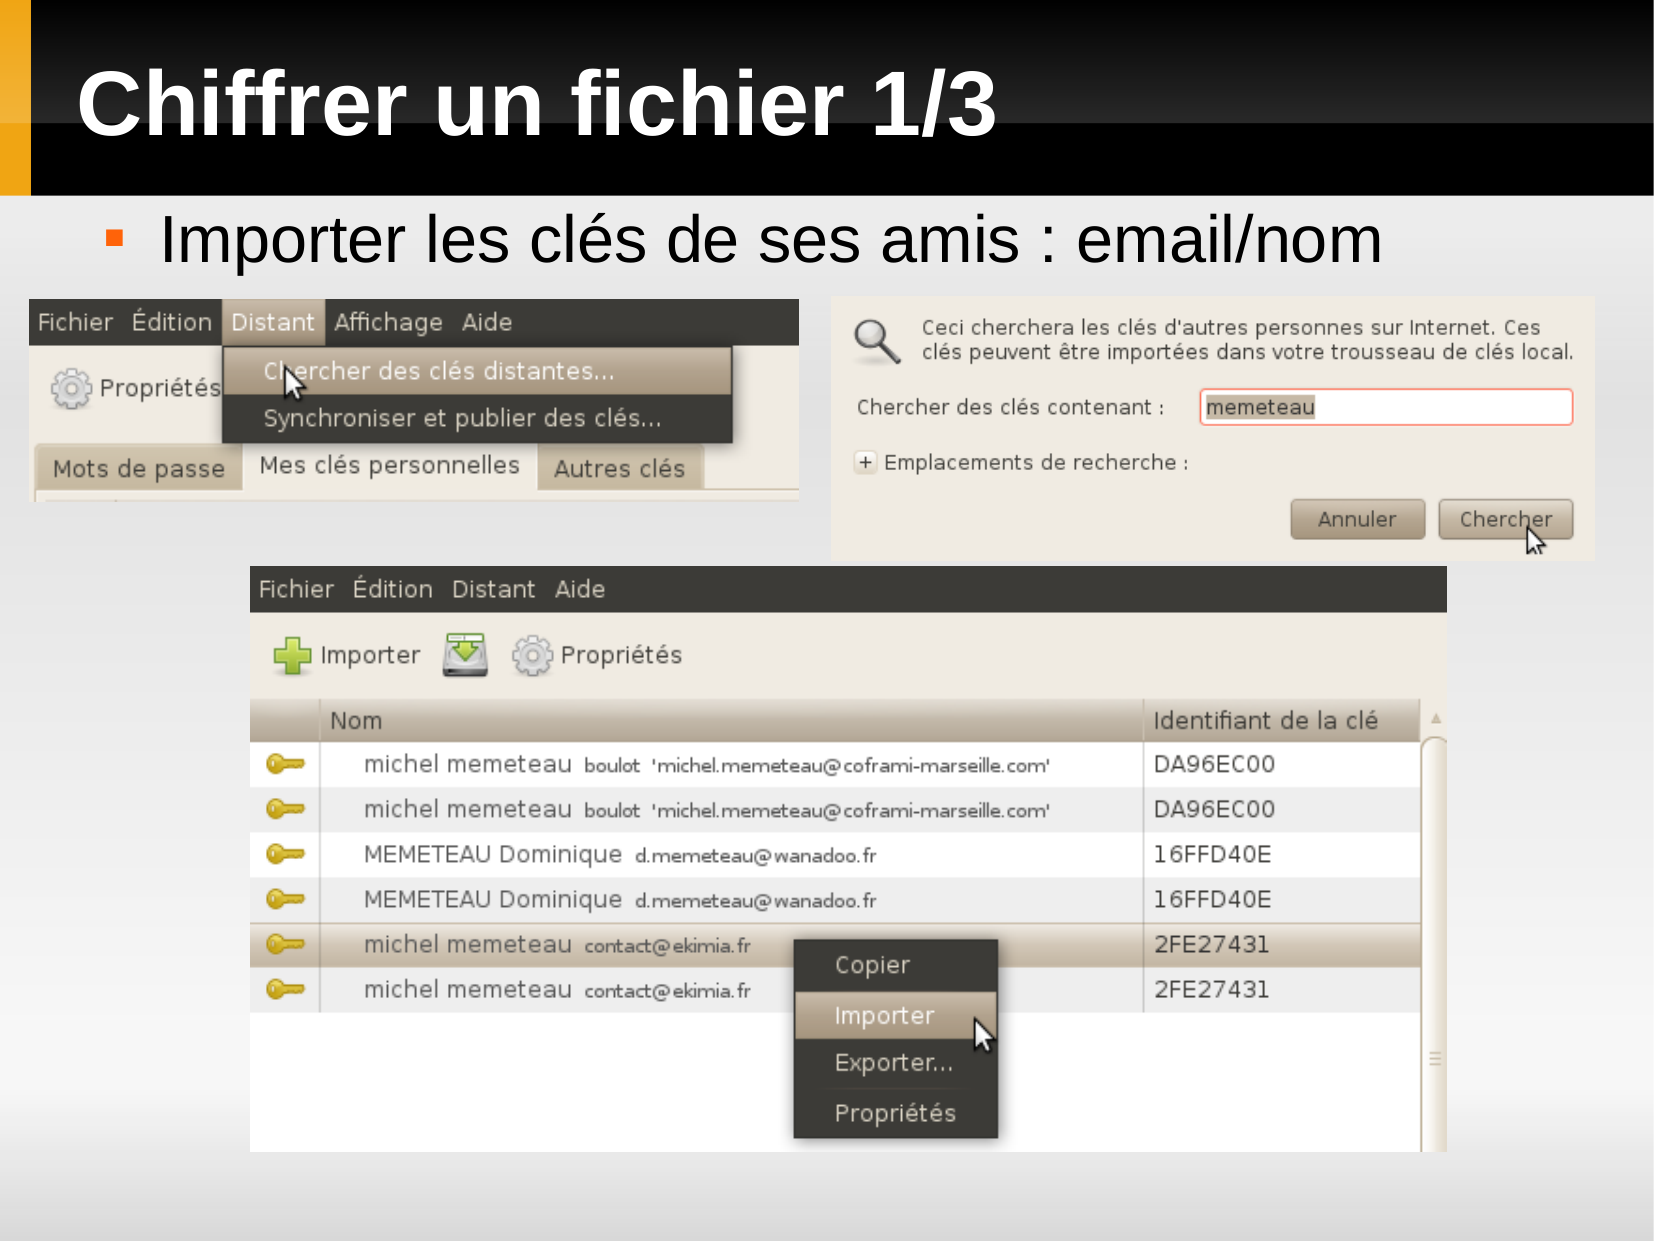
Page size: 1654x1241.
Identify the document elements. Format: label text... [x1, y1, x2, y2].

title Chiffrer un fichier 1/3 [76, 7, 1565, 200]
list Importer les clés de ses amis : email/nom [88, 201, 1577, 325]
picture [0, 0, 1654, 1241]
